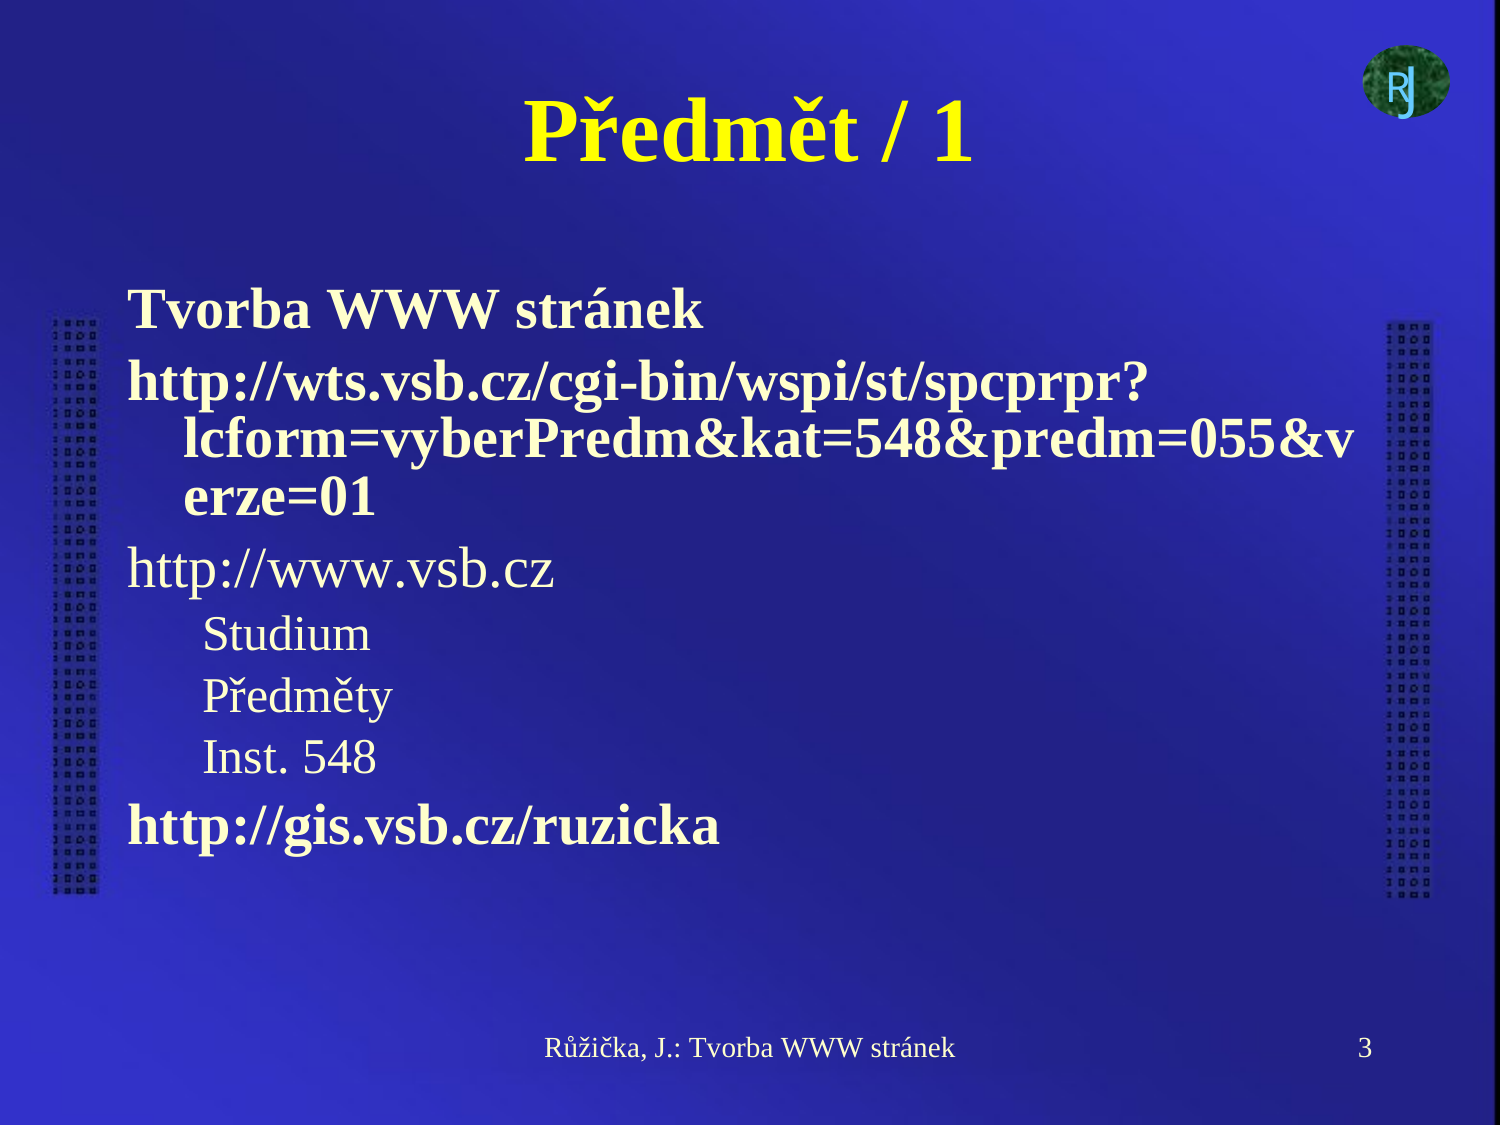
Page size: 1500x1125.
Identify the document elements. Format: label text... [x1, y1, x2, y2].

list Tvorba WWW stránek http://wts.vsb.cz/cgi-bin/wspi/st/spcprpr?lcform=vyberPredm&kat=548&predm=055&verze=01 http://www.vsb.cz Studium Předměty Inst. 548 http://gis.vsb.cz/ruzicka [112, 275, 1388, 951]
text_box J [1388, 39, 1451, 128]
text_box Růžička, J.: Tvorba WWW stránek [512, 1025, 988, 1101]
text_box [1362, 61, 1370, 102]
title Předmět / 1 [112, 37, 1388, 225]
picture [0, 0, 1500, 1125]
text_box R [1370, 50, 1433, 116]
text_box 31 [1074, 1025, 1388, 1101]
